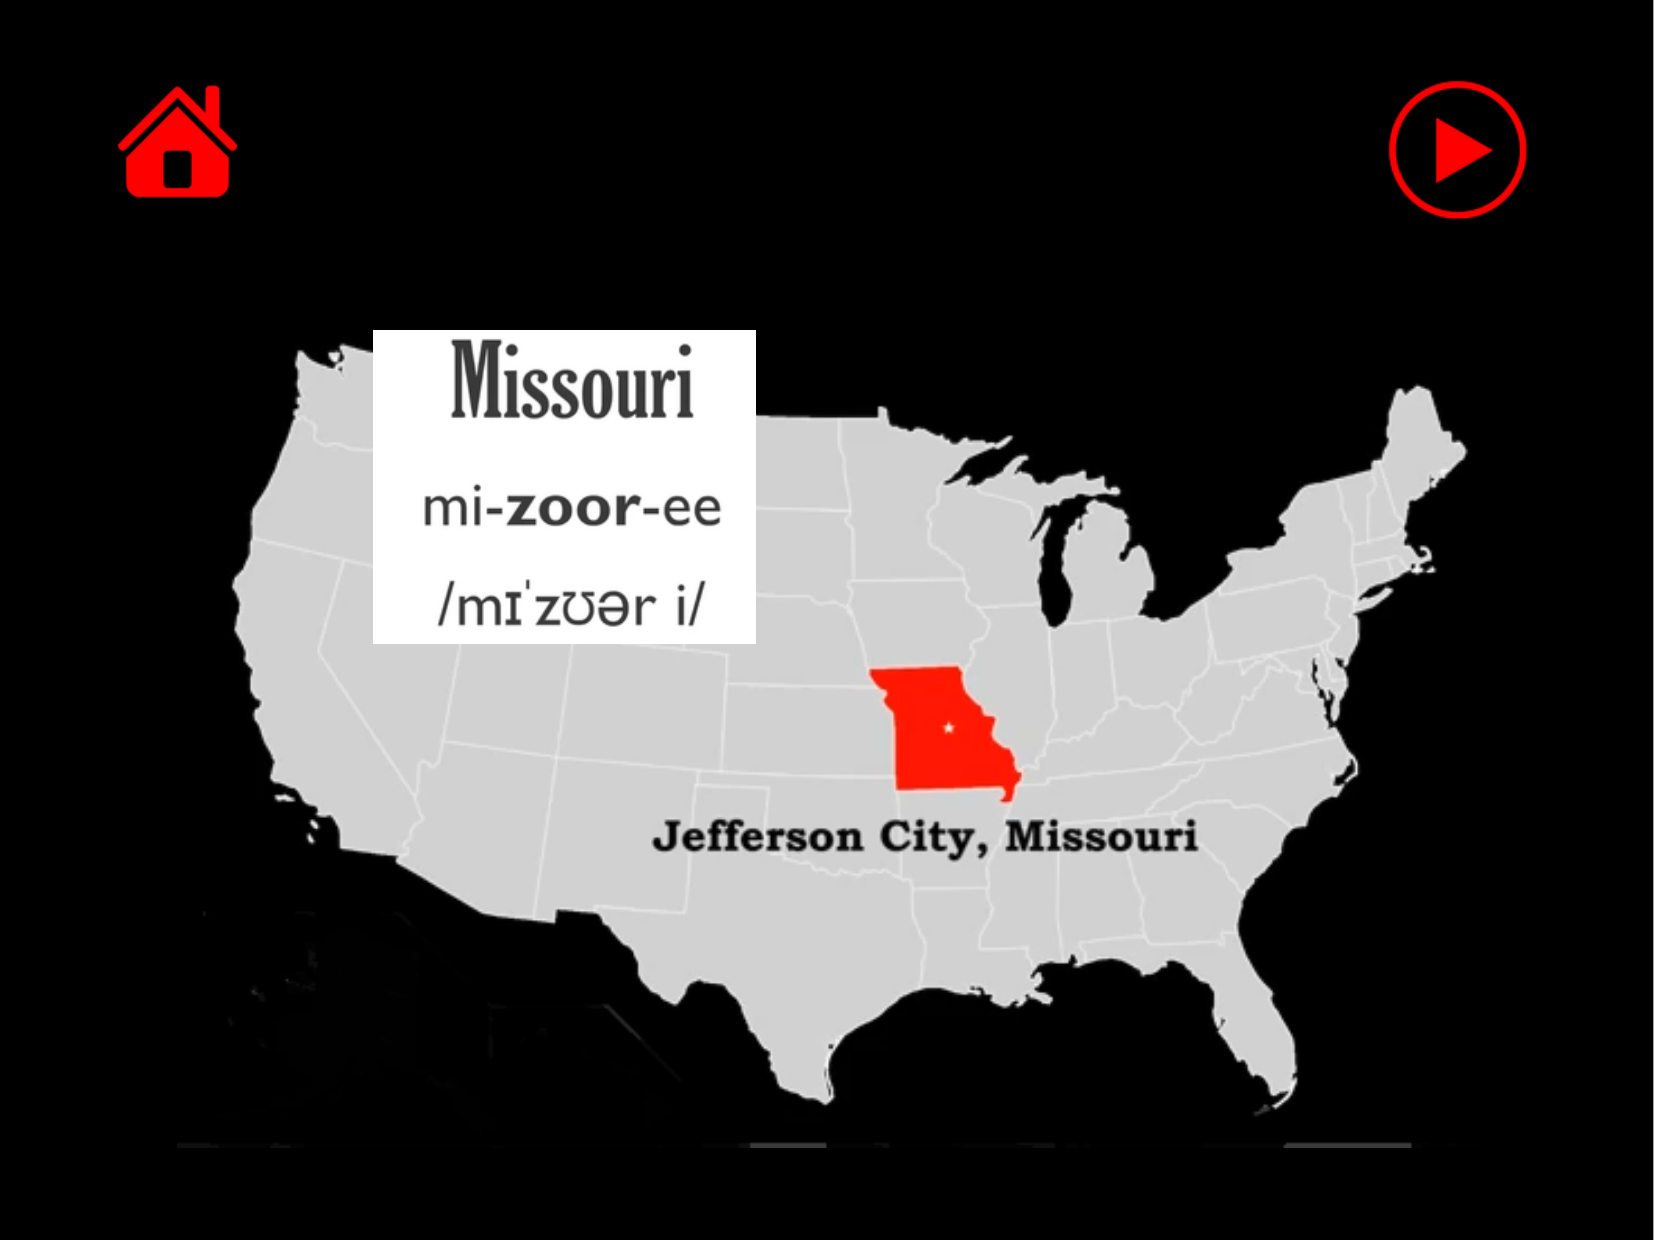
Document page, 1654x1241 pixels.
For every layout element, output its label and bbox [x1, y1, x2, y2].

picture [1381, 70, 1539, 228]
picture [118, 82, 237, 201]
picture [177, 330, 1477, 1148]
